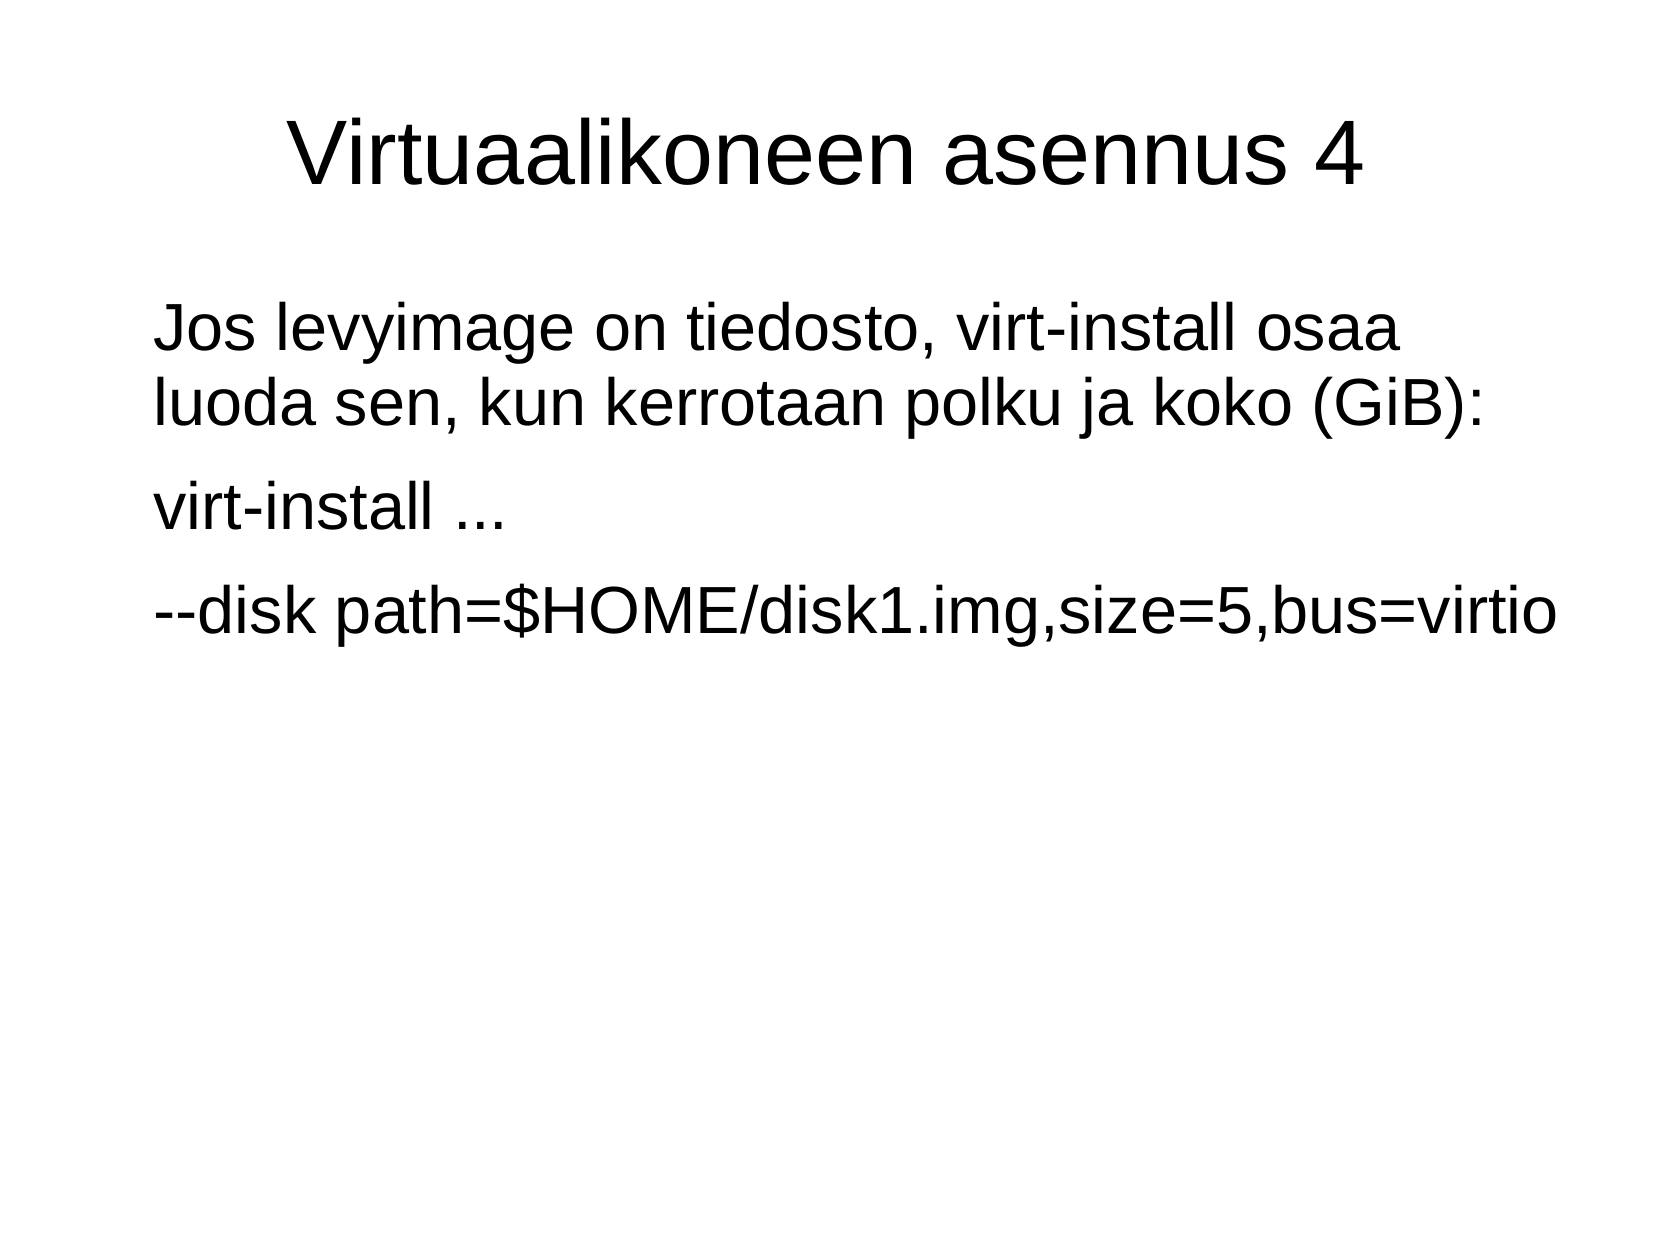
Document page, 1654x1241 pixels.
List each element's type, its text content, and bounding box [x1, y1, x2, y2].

list Jos levyimage on tiedosto, virt-install osaa luoda sen, kun kerrotaan polku ja koko (GiB): virt-install ... --disk path=$HOME/disk1.img,size=5,bus=virtio [82, 290, 1571, 1010]
title Virtuaalikoneen asennus 4 [82, 49, 1571, 257]
